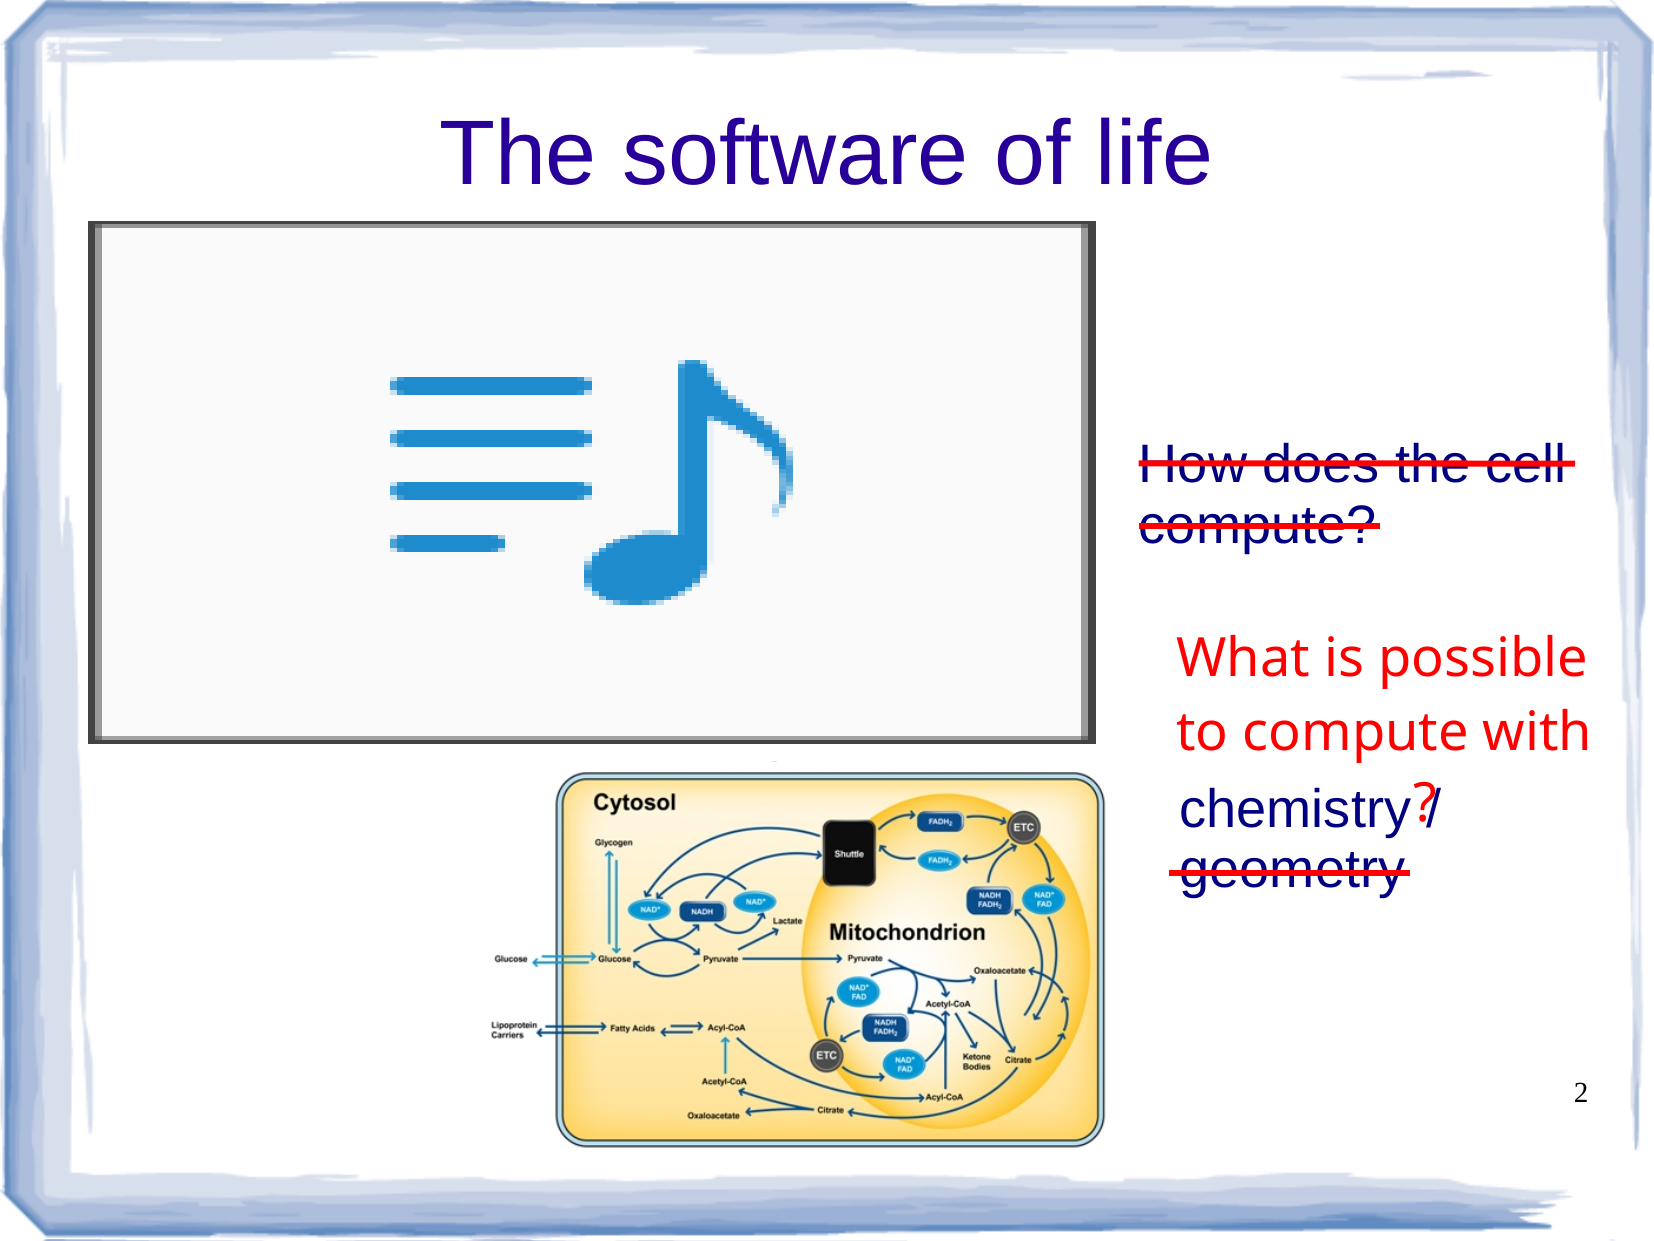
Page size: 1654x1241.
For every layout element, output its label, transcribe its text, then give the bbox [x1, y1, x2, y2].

title The software of life [82, 49, 1571, 257]
list How does the cell compute? [1138, 433, 1589, 556]
text_box chemistry / geometry [1179, 778, 1495, 901]
text_box [87, 219, 1097, 745]
list What is possible to compute with [1176, 618, 1606, 771]
list ? [1413, 763, 1459, 840]
picture [0, 0, 1654, 1241]
